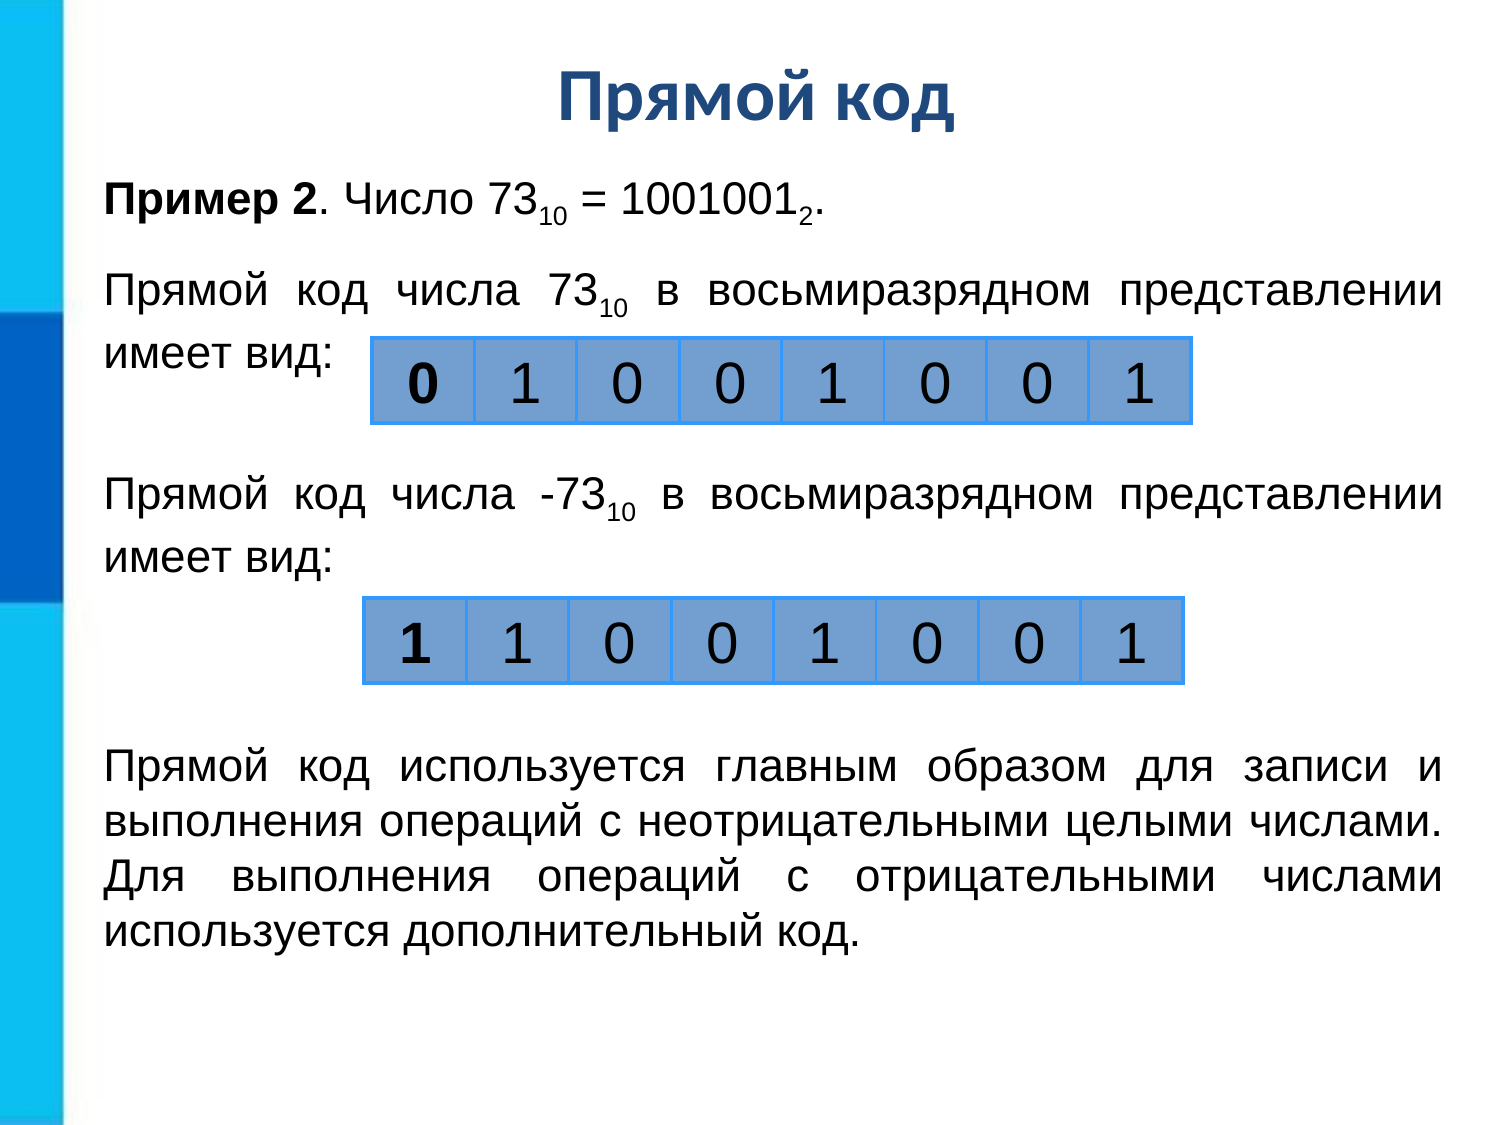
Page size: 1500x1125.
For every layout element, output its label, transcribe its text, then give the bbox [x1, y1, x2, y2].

text_box Прямой код используется главным образом для записи и выполнения операций с неотрицательными целыми числами. Для выполнения операций с отрицательными числами используется дополнительный код. [88, 727, 1459, 964]
table_header 0 [673, 600, 772, 681]
table_header 0 [681, 340, 780, 421]
table_header 0 [885, 340, 985, 421]
text_box Прямой код [88, 30, 1425, 149]
table_header 0 [374, 340, 473, 421]
table_header 1 [476, 340, 575, 421]
table_header 0 [988, 340, 1087, 421]
table_header 1 [468, 600, 567, 681]
text_box Прямой код числа -7310 в восьмиразрядном представлении имеет вид: [88, 456, 1459, 590]
table_header 1 [783, 340, 883, 421]
table_header 0 [570, 600, 670, 681]
table_header 1 [366, 600, 465, 681]
picture [0, 0, 1500, 1125]
table_header 1 [1090, 340, 1189, 421]
table_header 1 [1082, 600, 1181, 681]
table_header 0 [980, 600, 1079, 681]
table_header 0 [877, 600, 977, 681]
table_header 1 [775, 600, 875, 681]
text_box Пример 2. Число 7310 = 10010012. Прямой код числа 7310 в восьмиразрядном представлении имеет вид: [88, 160, 1459, 386]
table_header 0 [578, 340, 678, 421]
